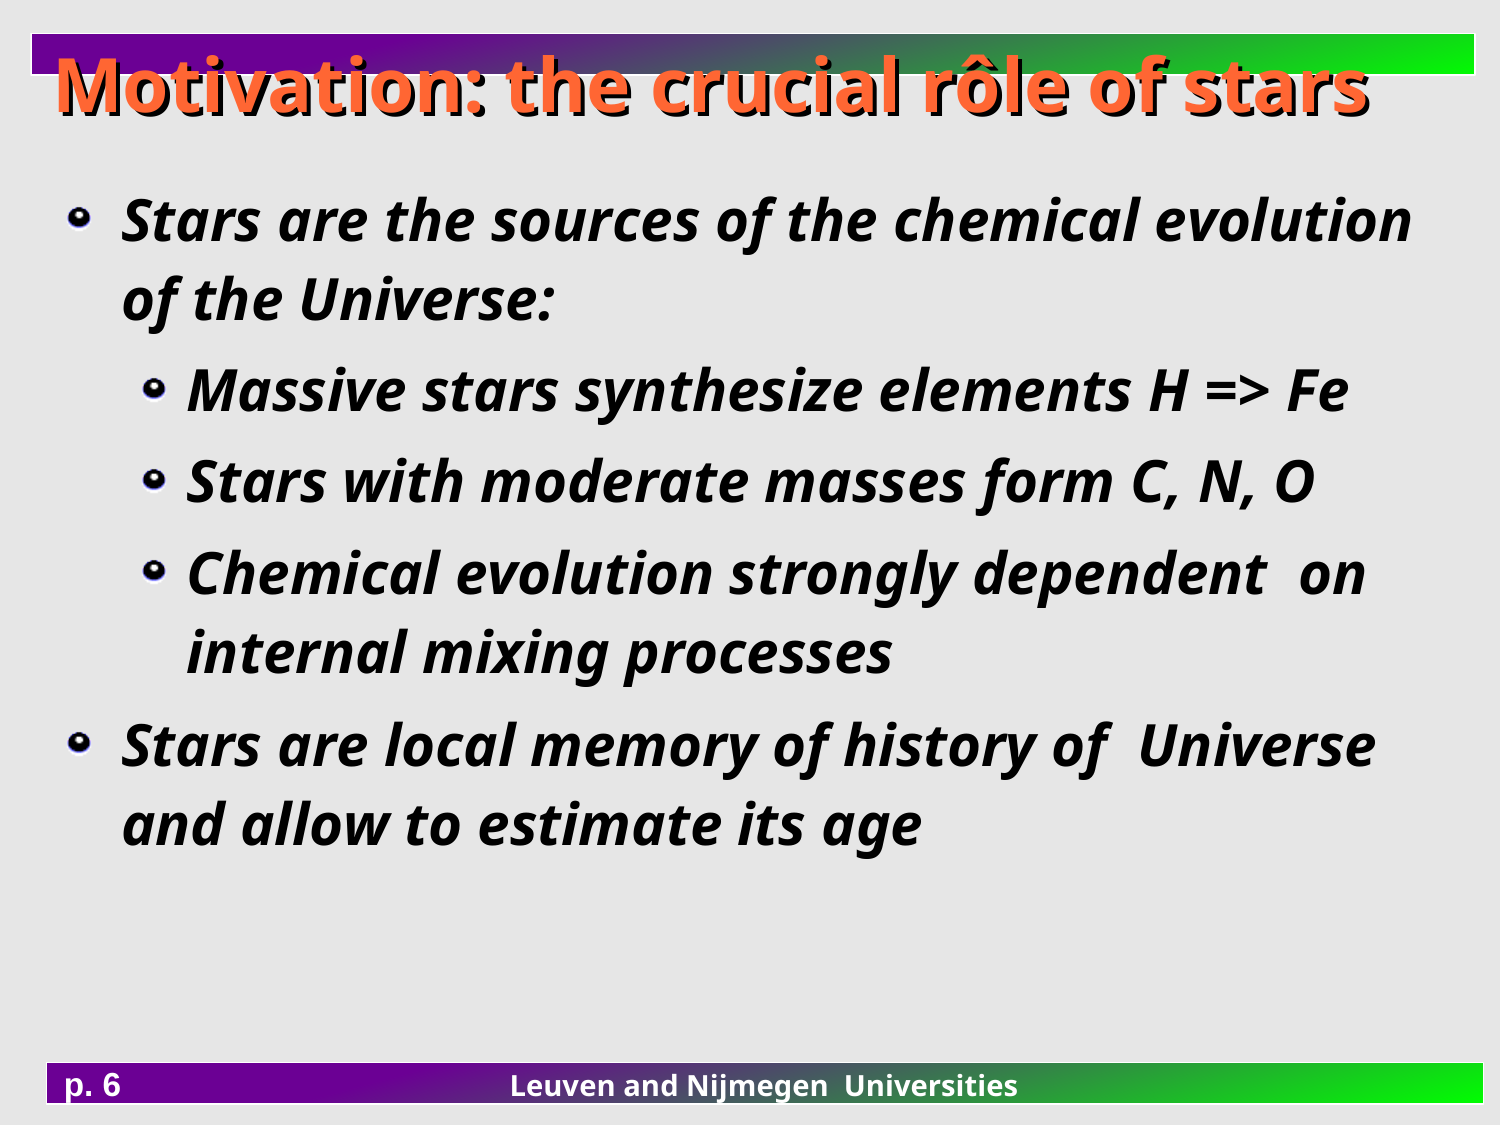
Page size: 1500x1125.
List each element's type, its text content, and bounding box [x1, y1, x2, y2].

title Motivation: the crucial rôle of stars [37, 23, 1474, 144]
list Stars are the sources of the chemical evolution of the Universe: Massive stars synthesize elements H => Fe Stars with moderate masses form C, N, O Chemical evolution strongly dependent on internal mixing processes Stars are local memory of history of Universe and allow to estimate its age [49, 171, 1476, 960]
